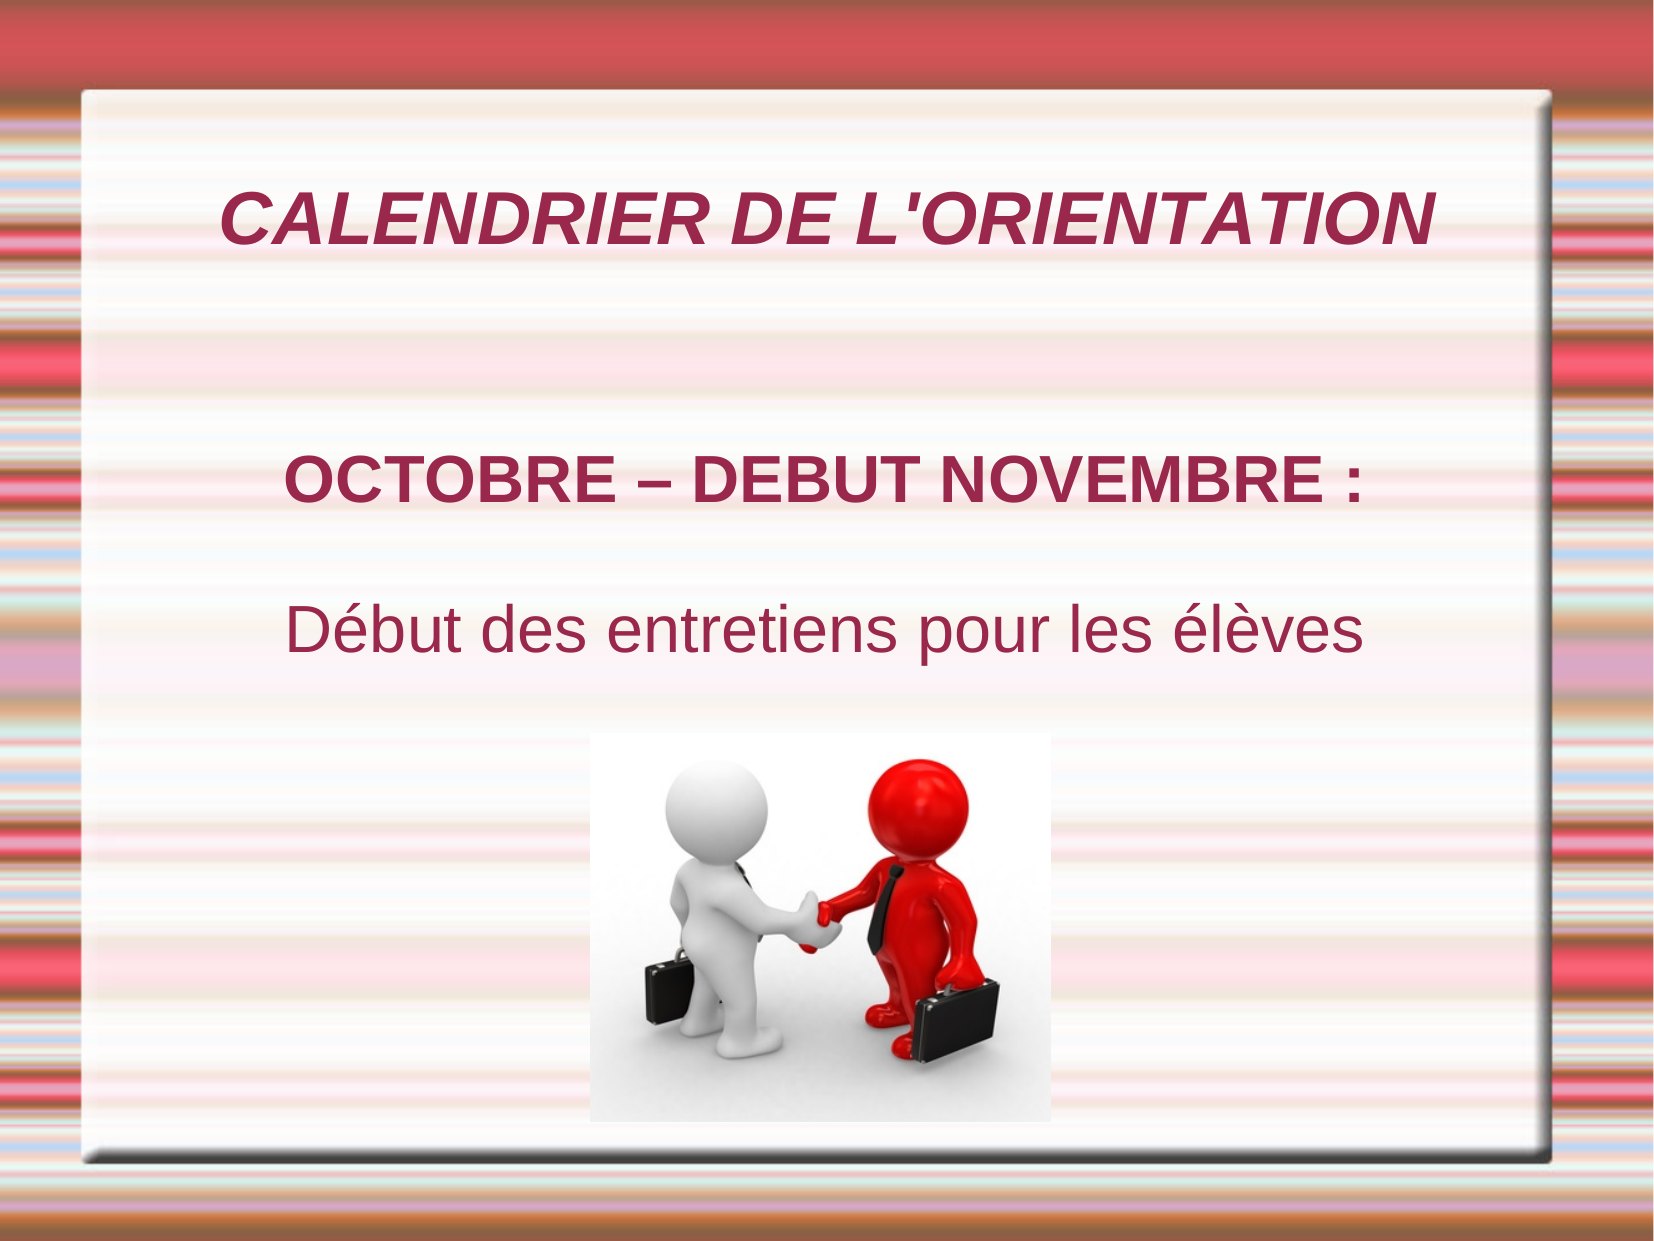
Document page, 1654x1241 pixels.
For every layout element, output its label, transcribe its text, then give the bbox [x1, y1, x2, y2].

title CALENDRIER DE L'ORIENTATION [121, 122, 1534, 315]
picture [0, 0, 1654, 1241]
subtitle OCTOBRE – DEBUT NOVEMBRE : Début des entretiens pour les élèves [134, 358, 1516, 1125]
